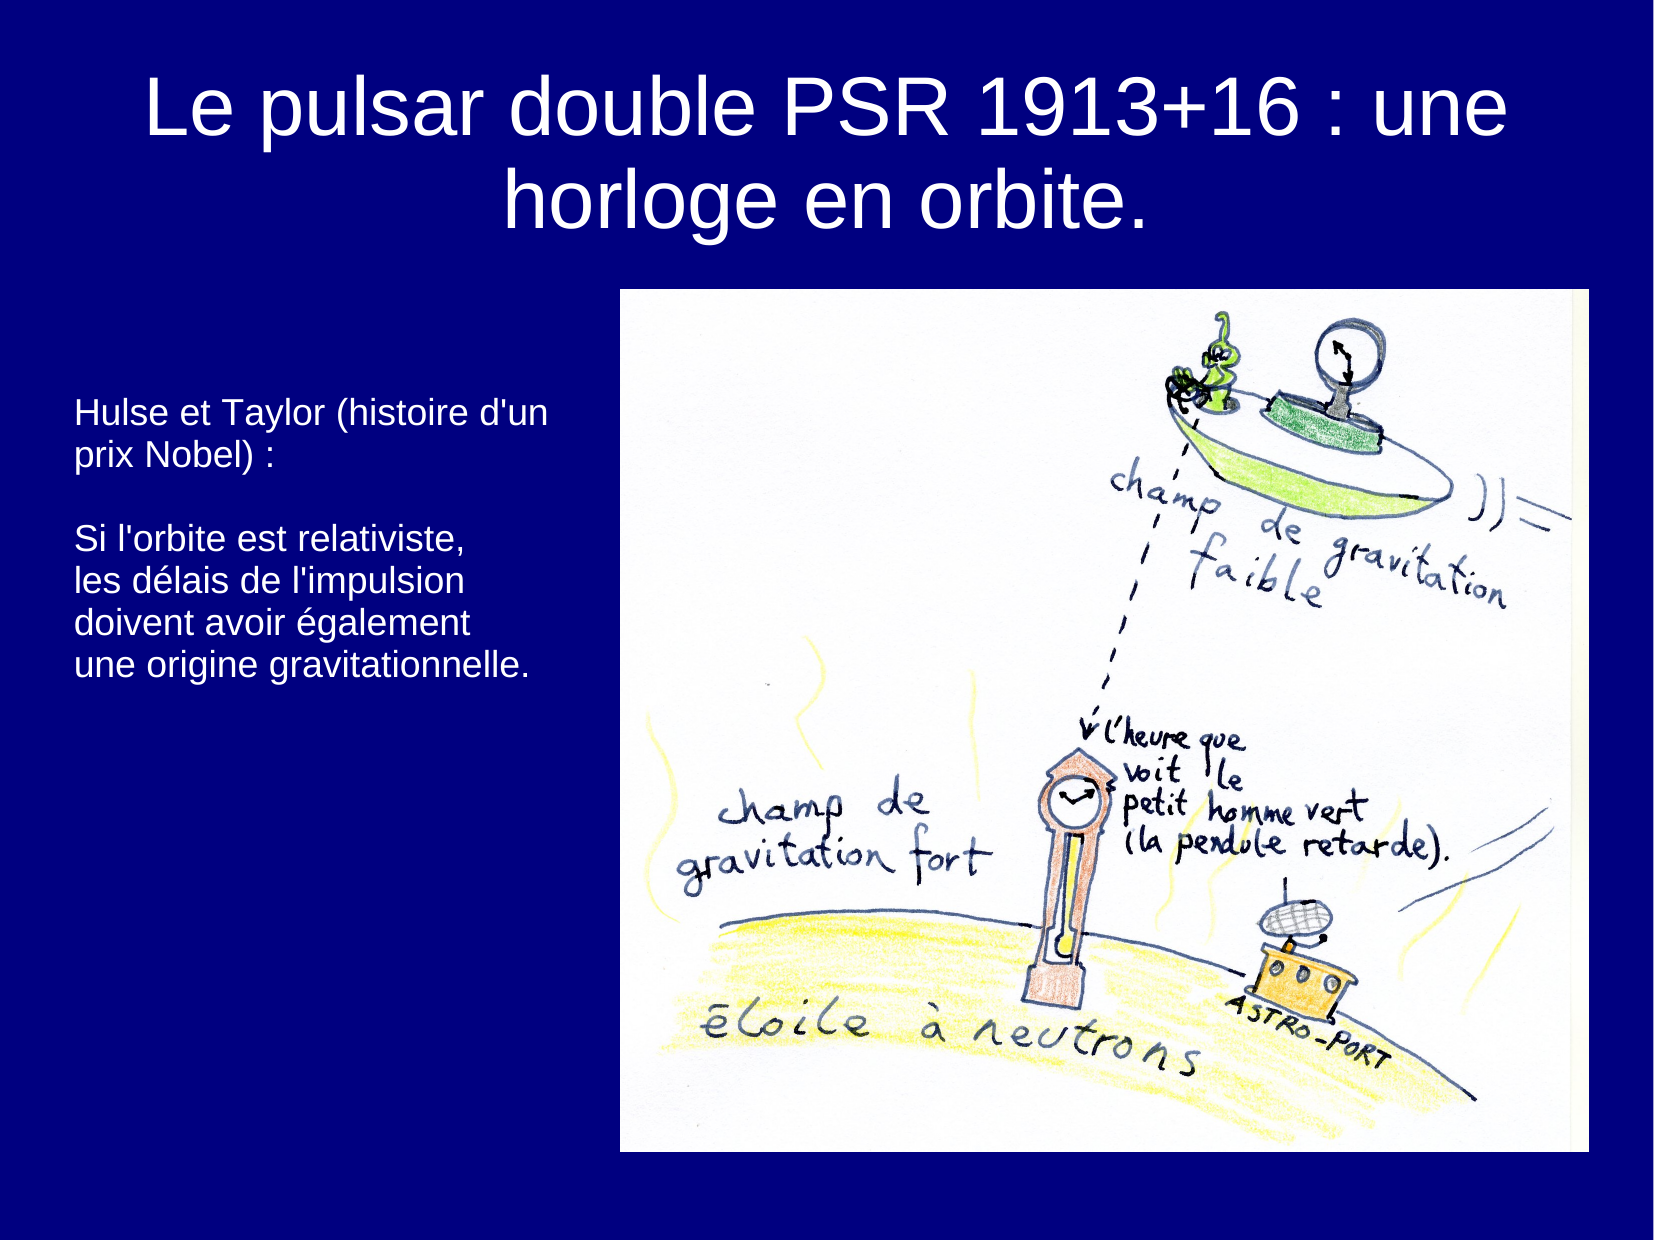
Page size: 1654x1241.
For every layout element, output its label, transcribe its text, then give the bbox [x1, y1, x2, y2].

text_box [885, 472, 1123, 544]
picture [620, 289, 1589, 1152]
title Le pulsar double PSR 1913+16 : une horloge en orbite. [82, 49, 1571, 257]
text_box Hulse et Taylor (histoire d'un prix Nobel) : Si l'orbite est relativiste, les délais de l'impulsion doivent avoir également une origine gravitationnelle. [59, 383, 591, 778]
